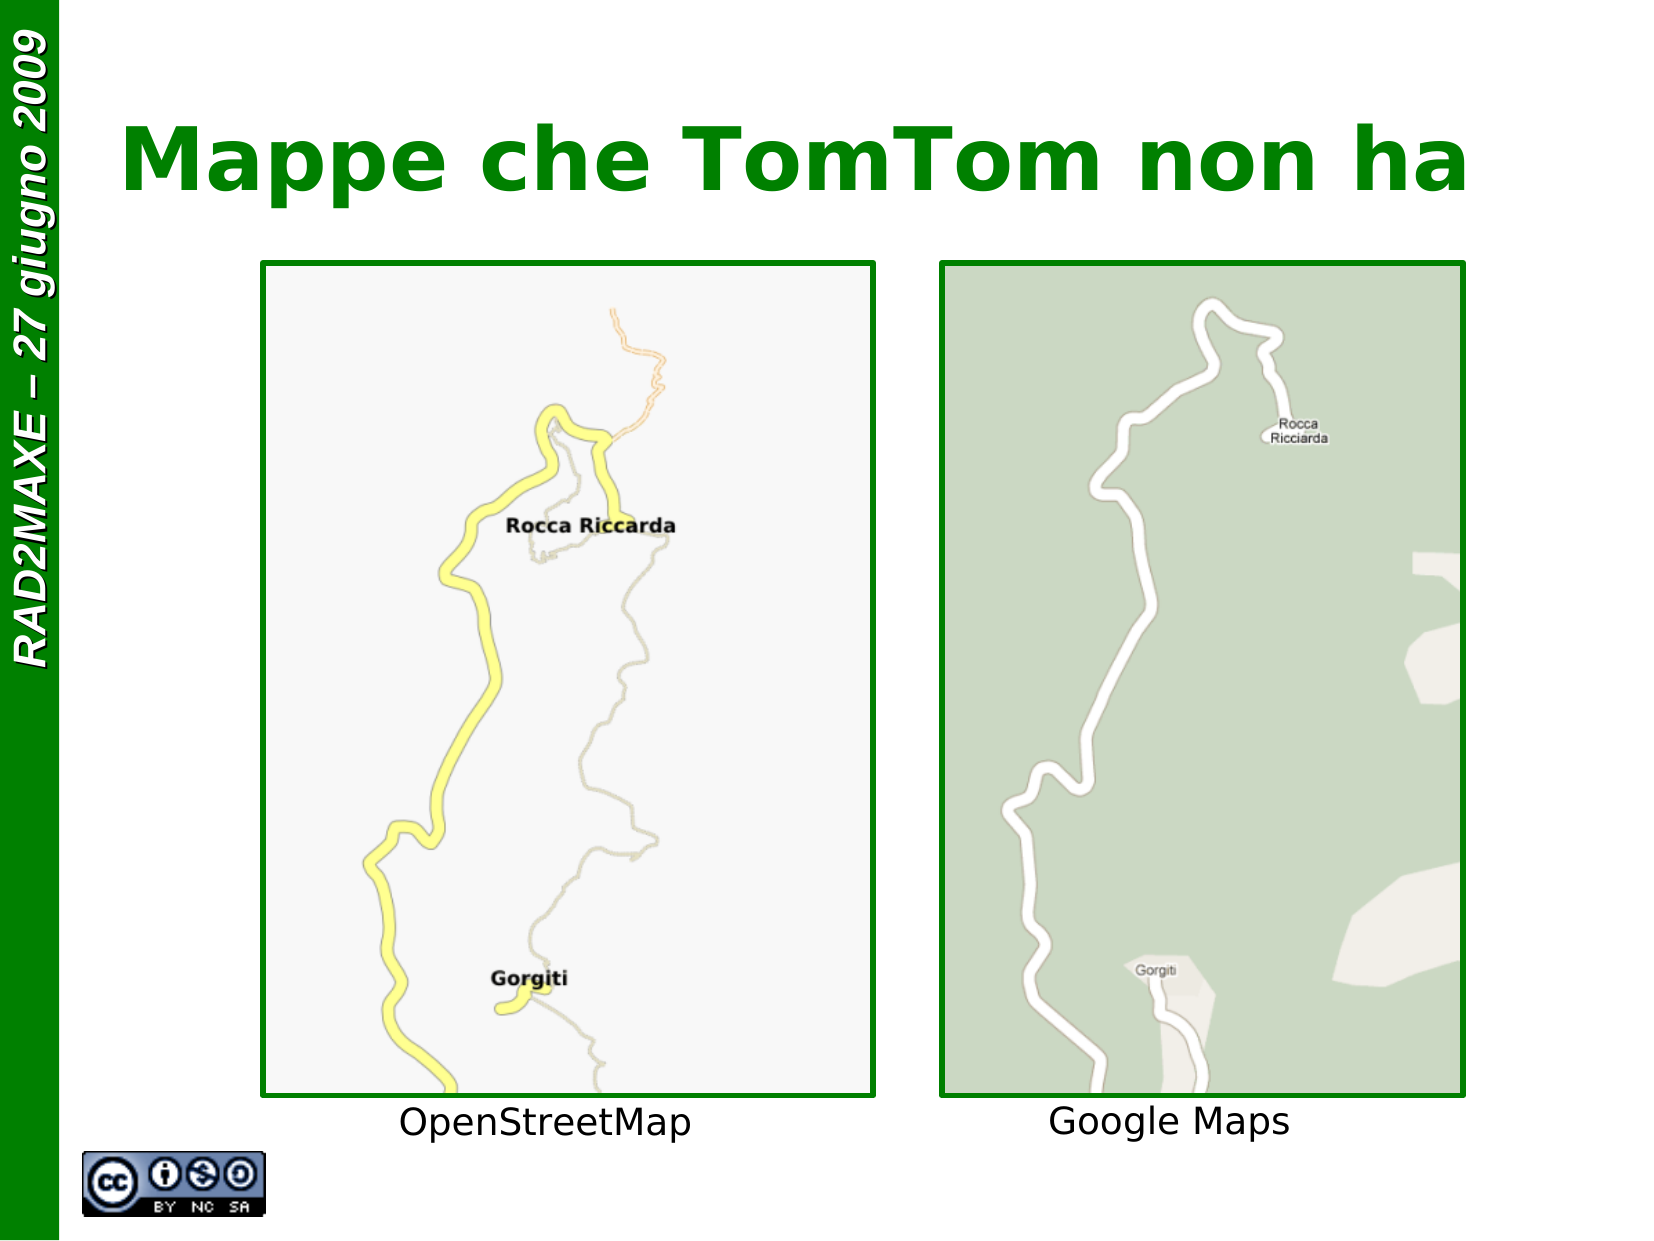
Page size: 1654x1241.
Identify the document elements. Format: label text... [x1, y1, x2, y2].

text_box Google Maps [1033, 1092, 1306, 1151]
picture [944, 265, 1461, 1093]
title Mappe che TomTom non ha [118, 64, 1536, 257]
picture [265, 265, 871, 1093]
picture [82, 1151, 266, 1217]
text_box OpenStreetMap [383, 1093, 708, 1152]
